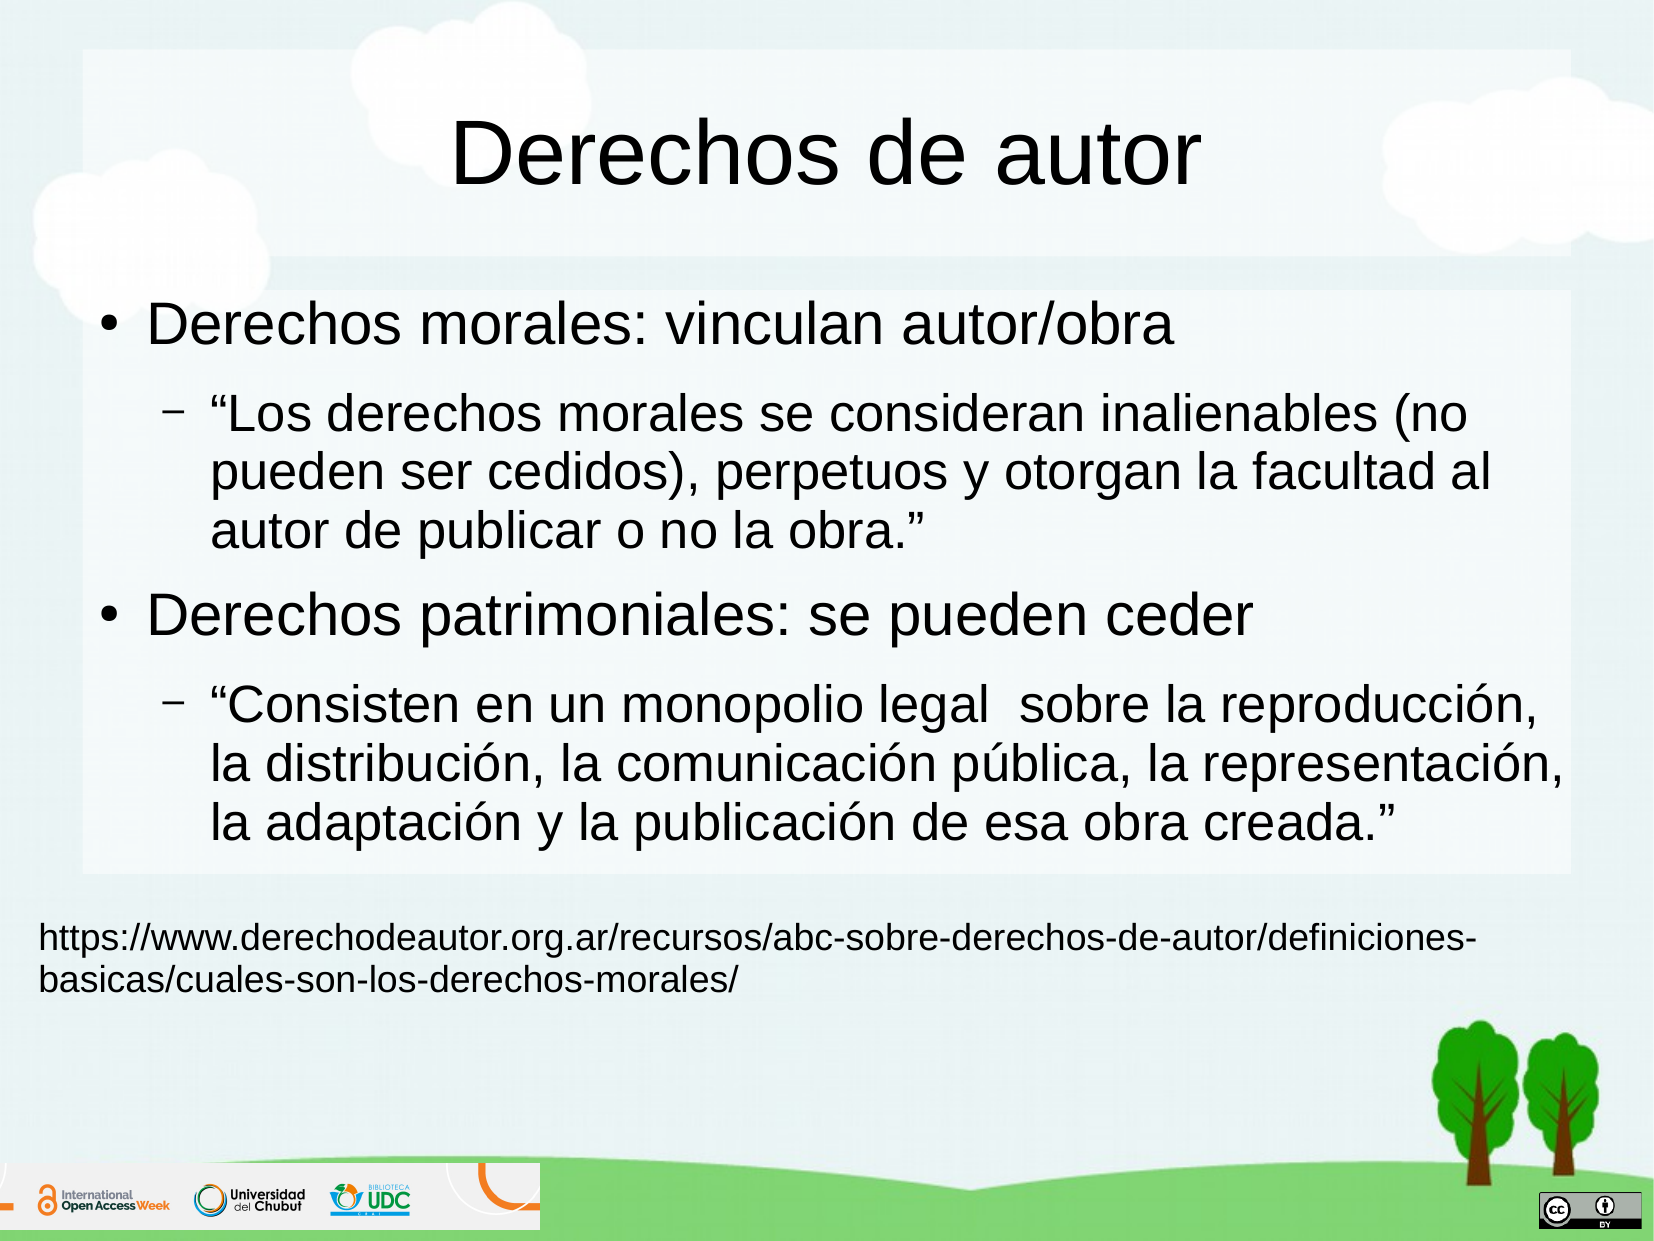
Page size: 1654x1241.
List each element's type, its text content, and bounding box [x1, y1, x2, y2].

picture [0, 0, 1654, 1241]
text_box https://www.derechodeautor.org.ar/recursos/abc-sobre-derechos-de-autor/definiciones-basicas/cuales-son-los-derechos-morales/ [23, 909, 1630, 1009]
list Derechos morales: vinculan autor/obra “Los derechos morales se consideran inalienables (no pueden ser cedidos), perpetuos y otorgan la facultad al autor de publicar o no la obra.” Derechos patrimoniales: se pueden ceder “Consisten en un monopolio legal sobre la reproducción, la distribución, la comunicación pública, la representación, la adaptación y la publicación de esa obra creada.” [82, 290, 1571, 875]
title Derechos de autor [82, 49, 1571, 257]
